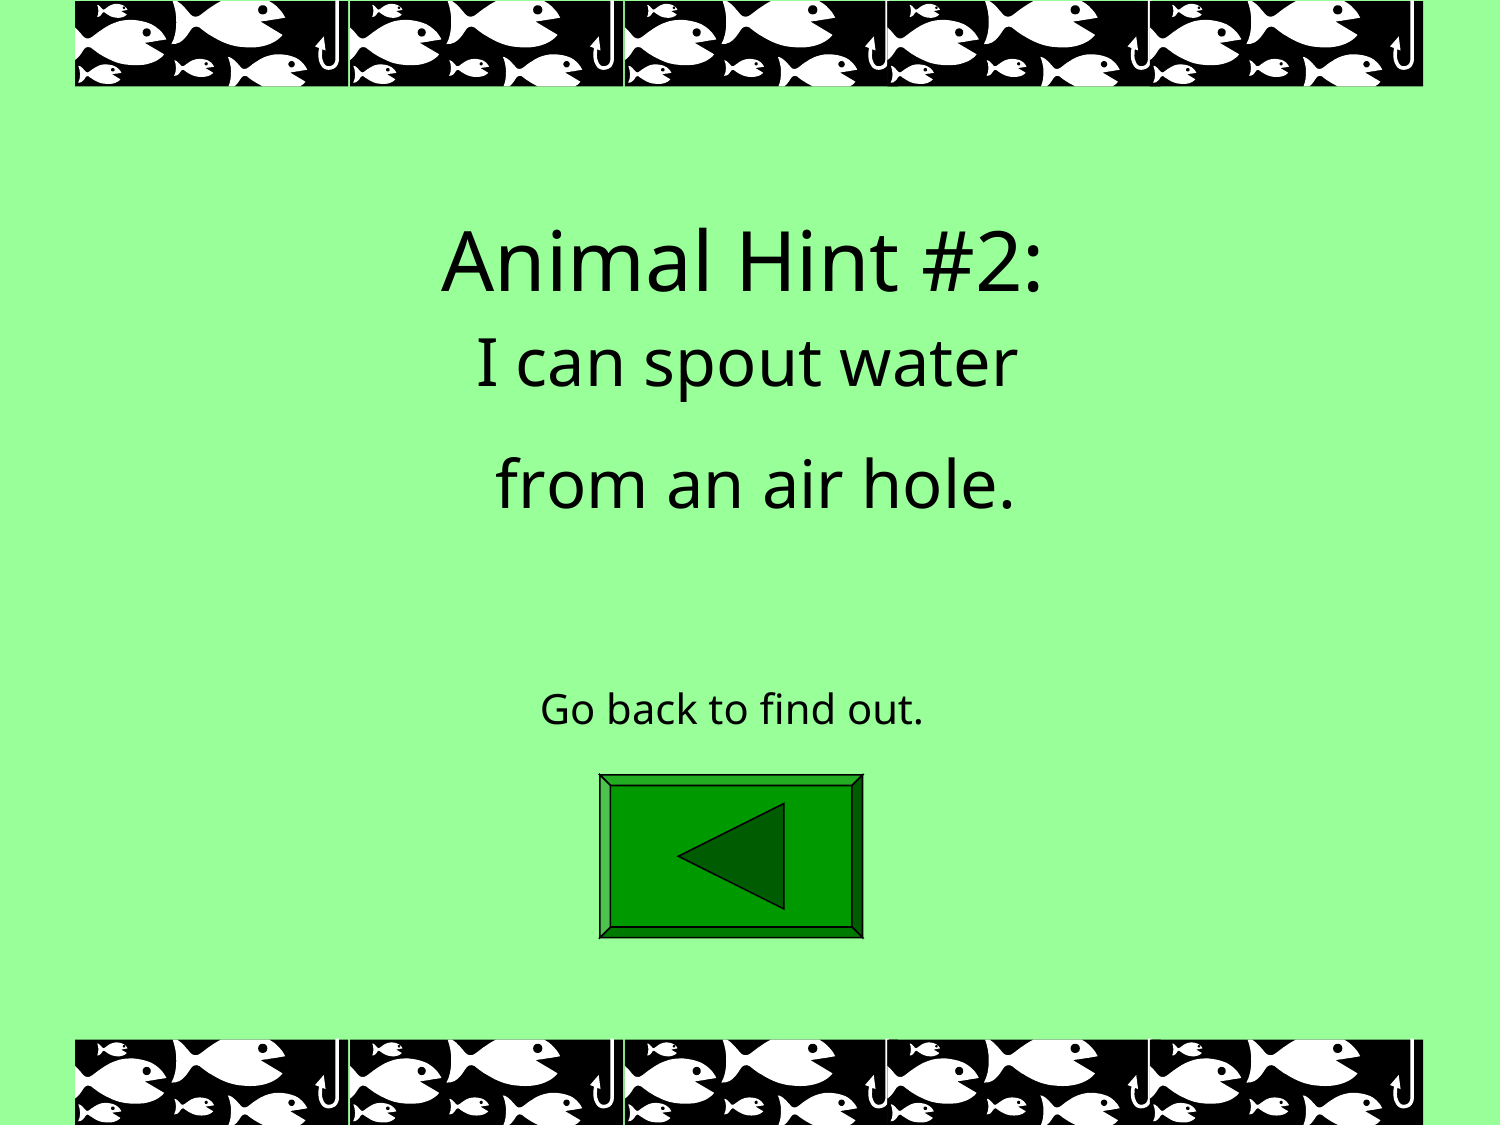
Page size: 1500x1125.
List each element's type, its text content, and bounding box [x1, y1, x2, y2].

picture [75, 0, 349, 87]
text_box Animal Hint #2: [249, 200, 1238, 316]
picture [75, 1038, 349, 1125]
picture [350, 0, 1424, 87]
text_box [601, 774, 863, 938]
picture [350, 1038, 1424, 1125]
text_box I can spout water from an air hole. [425, 312, 1088, 530]
text_box Go back to find out. [524, 675, 951, 741]
